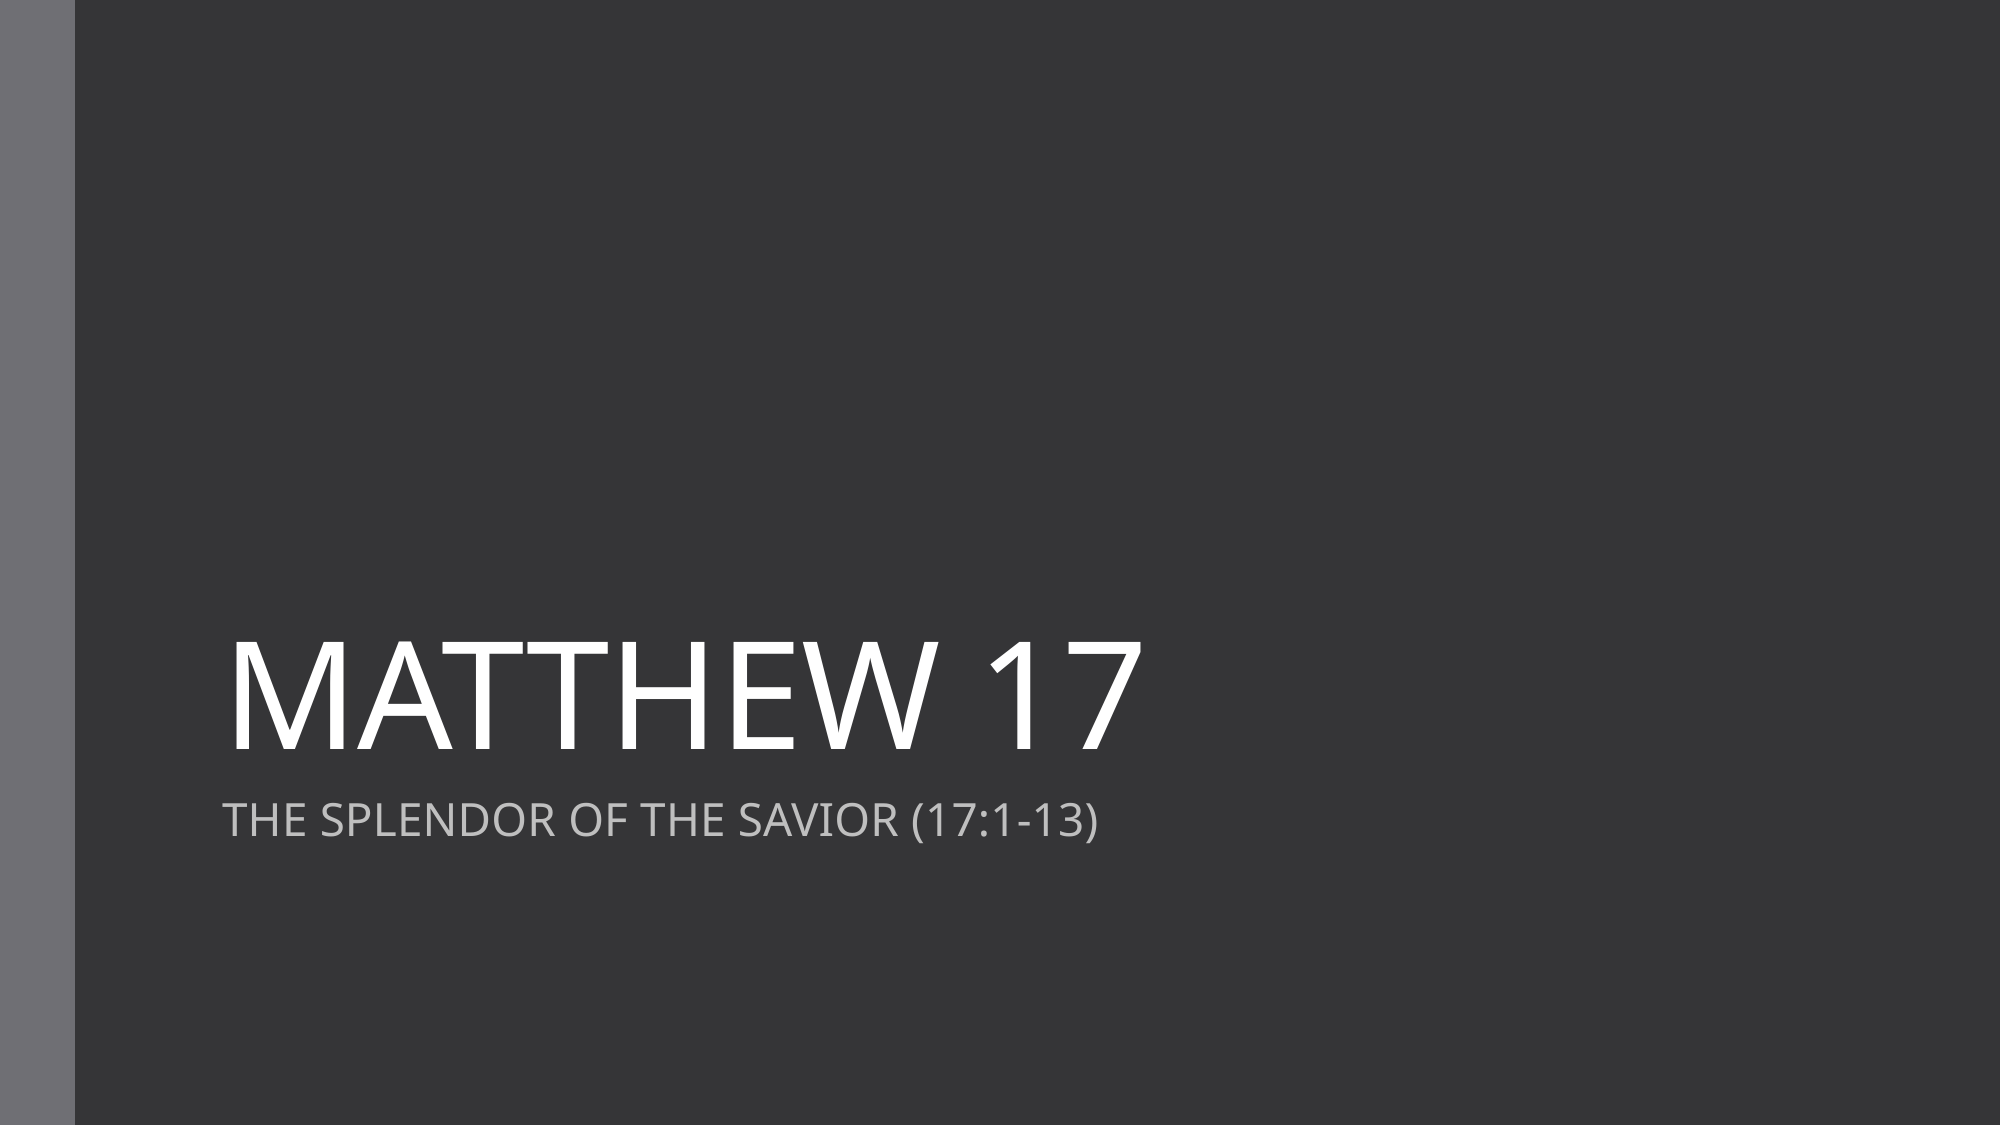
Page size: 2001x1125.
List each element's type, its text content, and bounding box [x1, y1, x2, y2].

title MATTHEW 17 [206, 124, 1752, 787]
subtitle THE SPLENDOR OF THE SAVIOR (17:1-13) [206, 787, 1752, 1066]
